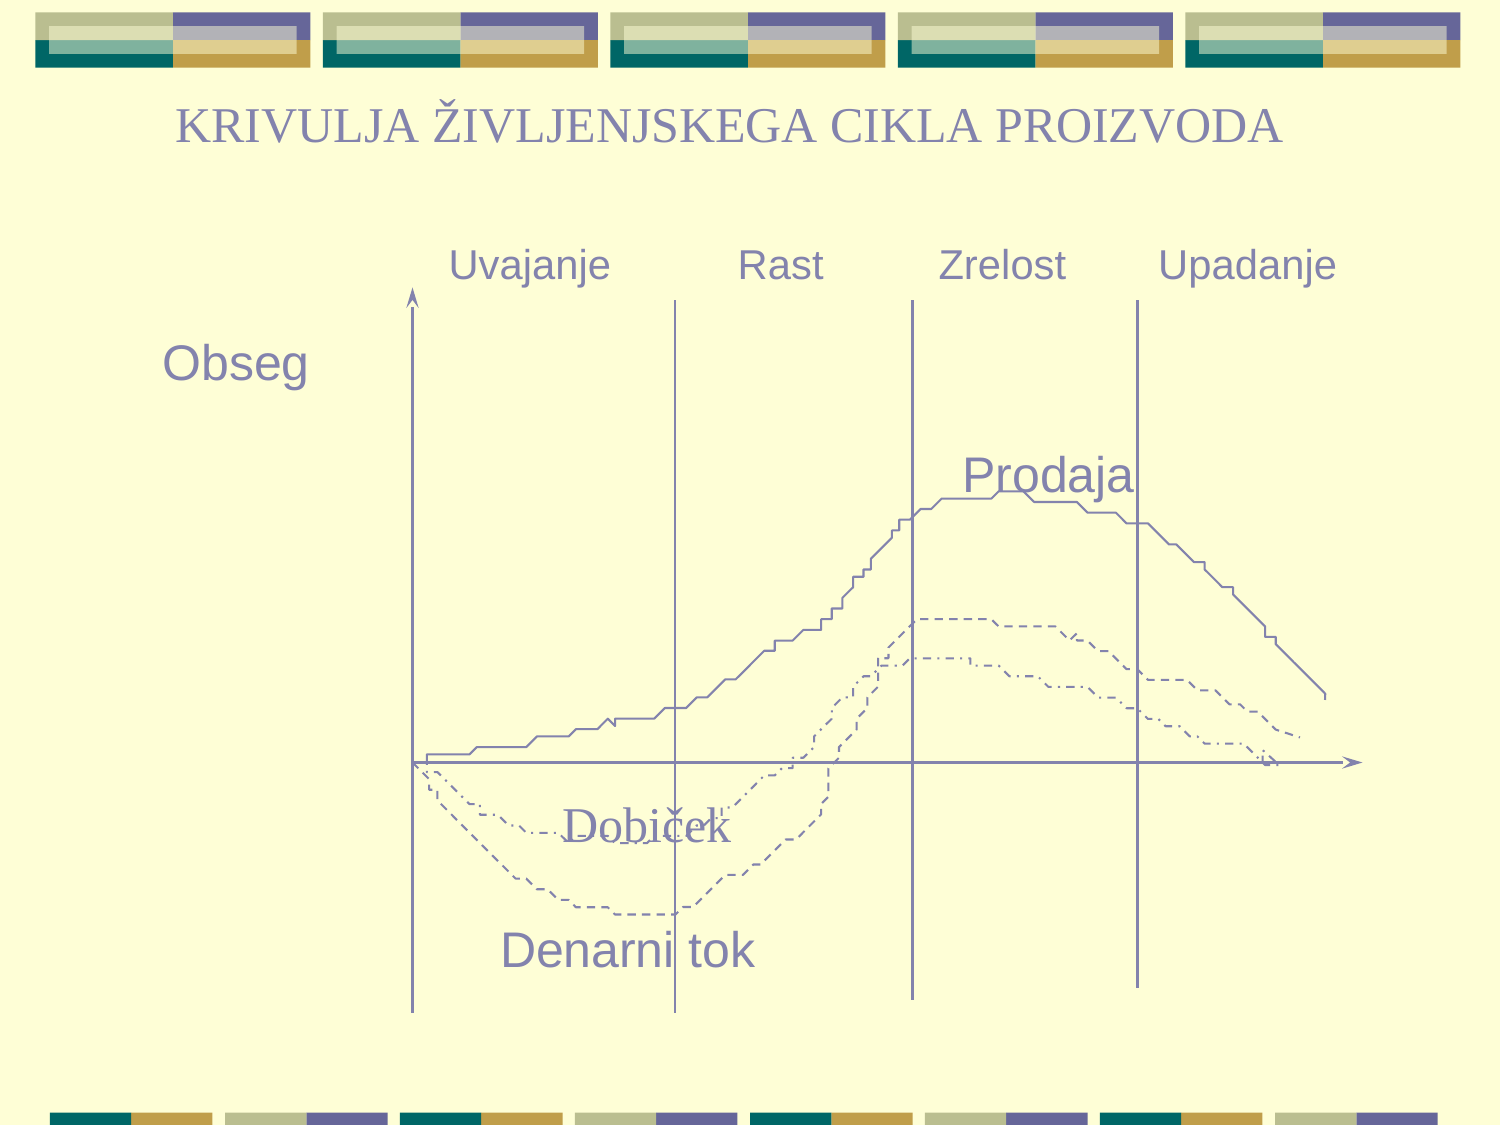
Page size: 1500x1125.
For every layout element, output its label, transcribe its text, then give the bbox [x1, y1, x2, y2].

text_box Obseg [147, 322, 325, 398]
text_box Uvajanje Rast Zrelost Upadanje [433, 229, 1353, 296]
text_box Dobiček [547, 784, 748, 861]
text_box KRIVULJA ŽIVLJENJSKEGA CIKLA PROIZVODA [160, 84, 1299, 161]
text_box Denarni tok [484, 909, 771, 986]
text_box Prodaja [947, 434, 1150, 511]
